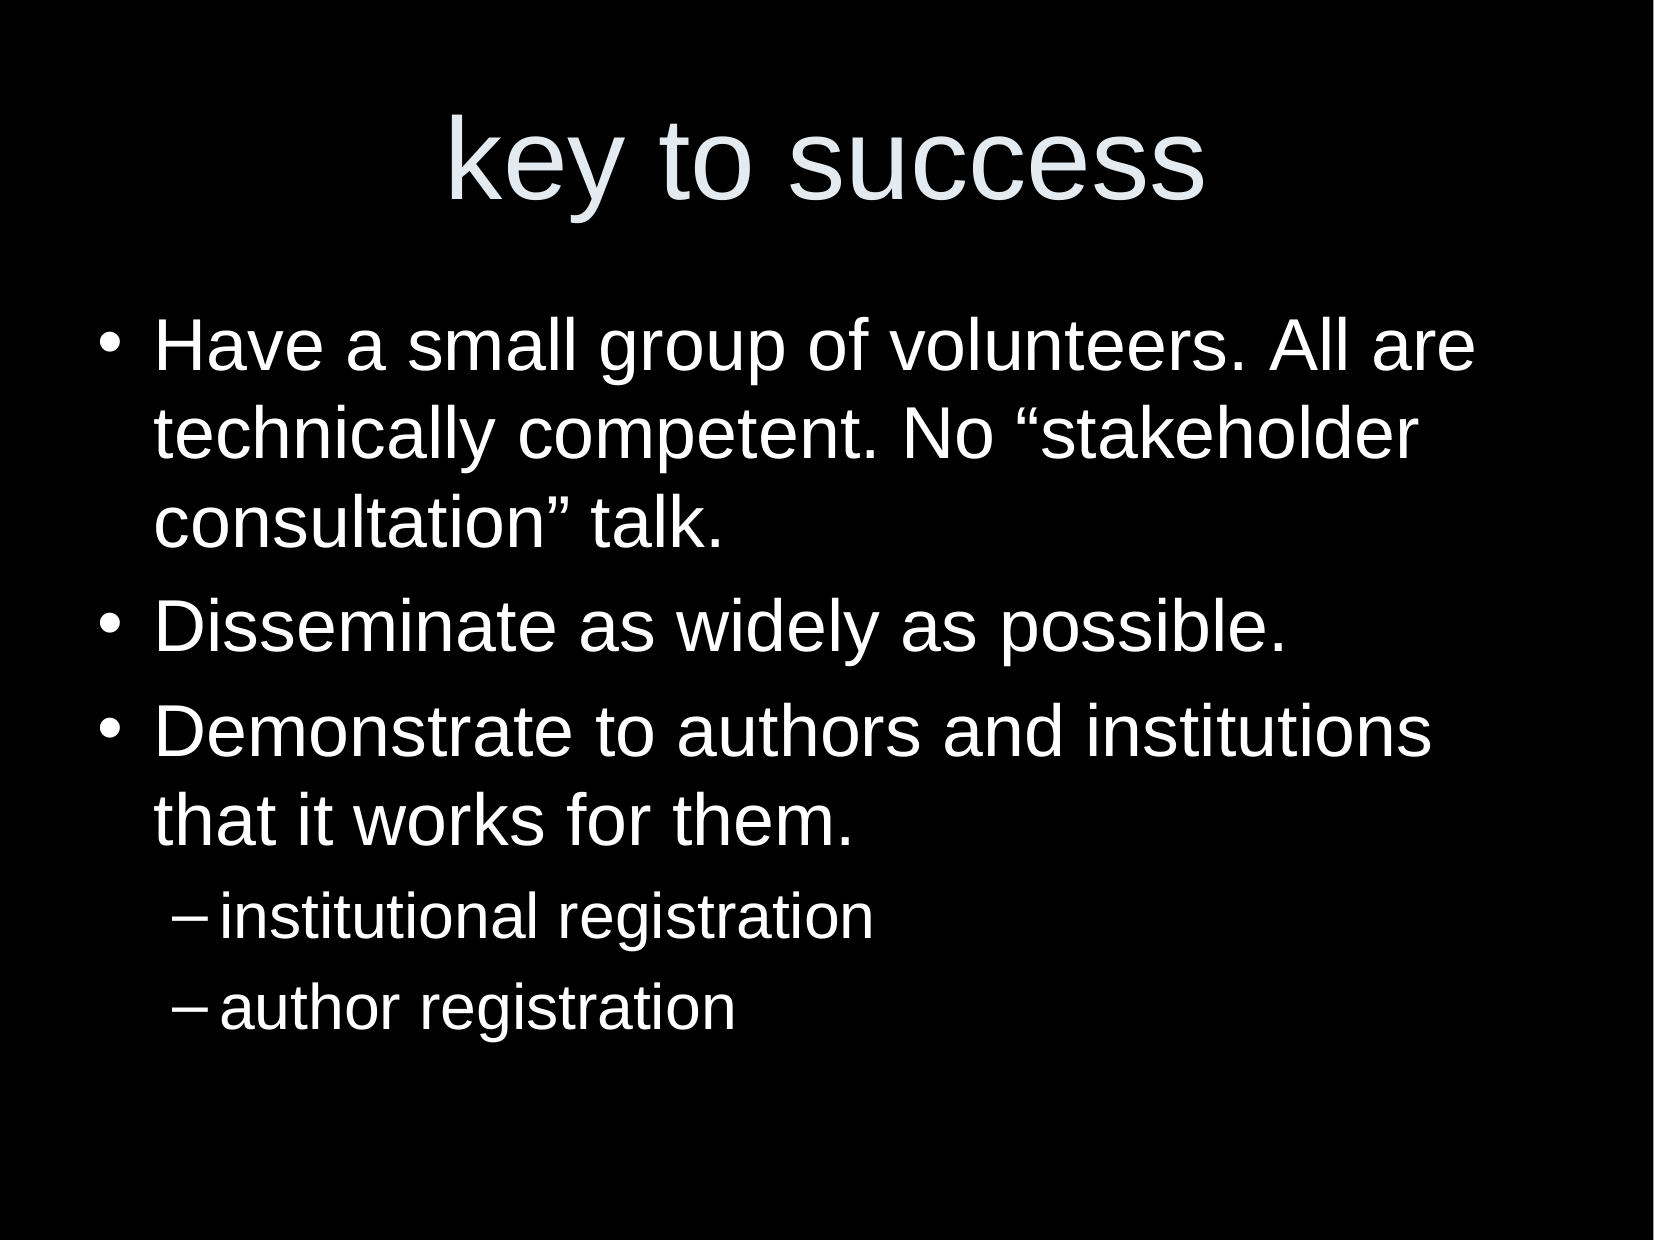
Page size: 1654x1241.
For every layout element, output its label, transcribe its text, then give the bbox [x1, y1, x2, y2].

title key to success [82, 49, 1571, 257]
list Have a small group of volunteers. All are technically competent. No “stakeholder consultation” talk. Disseminate as widely as possible. Demonstrate to authors and institutions that it works for them. institutional registration author registration [82, 289, 1571, 1108]
